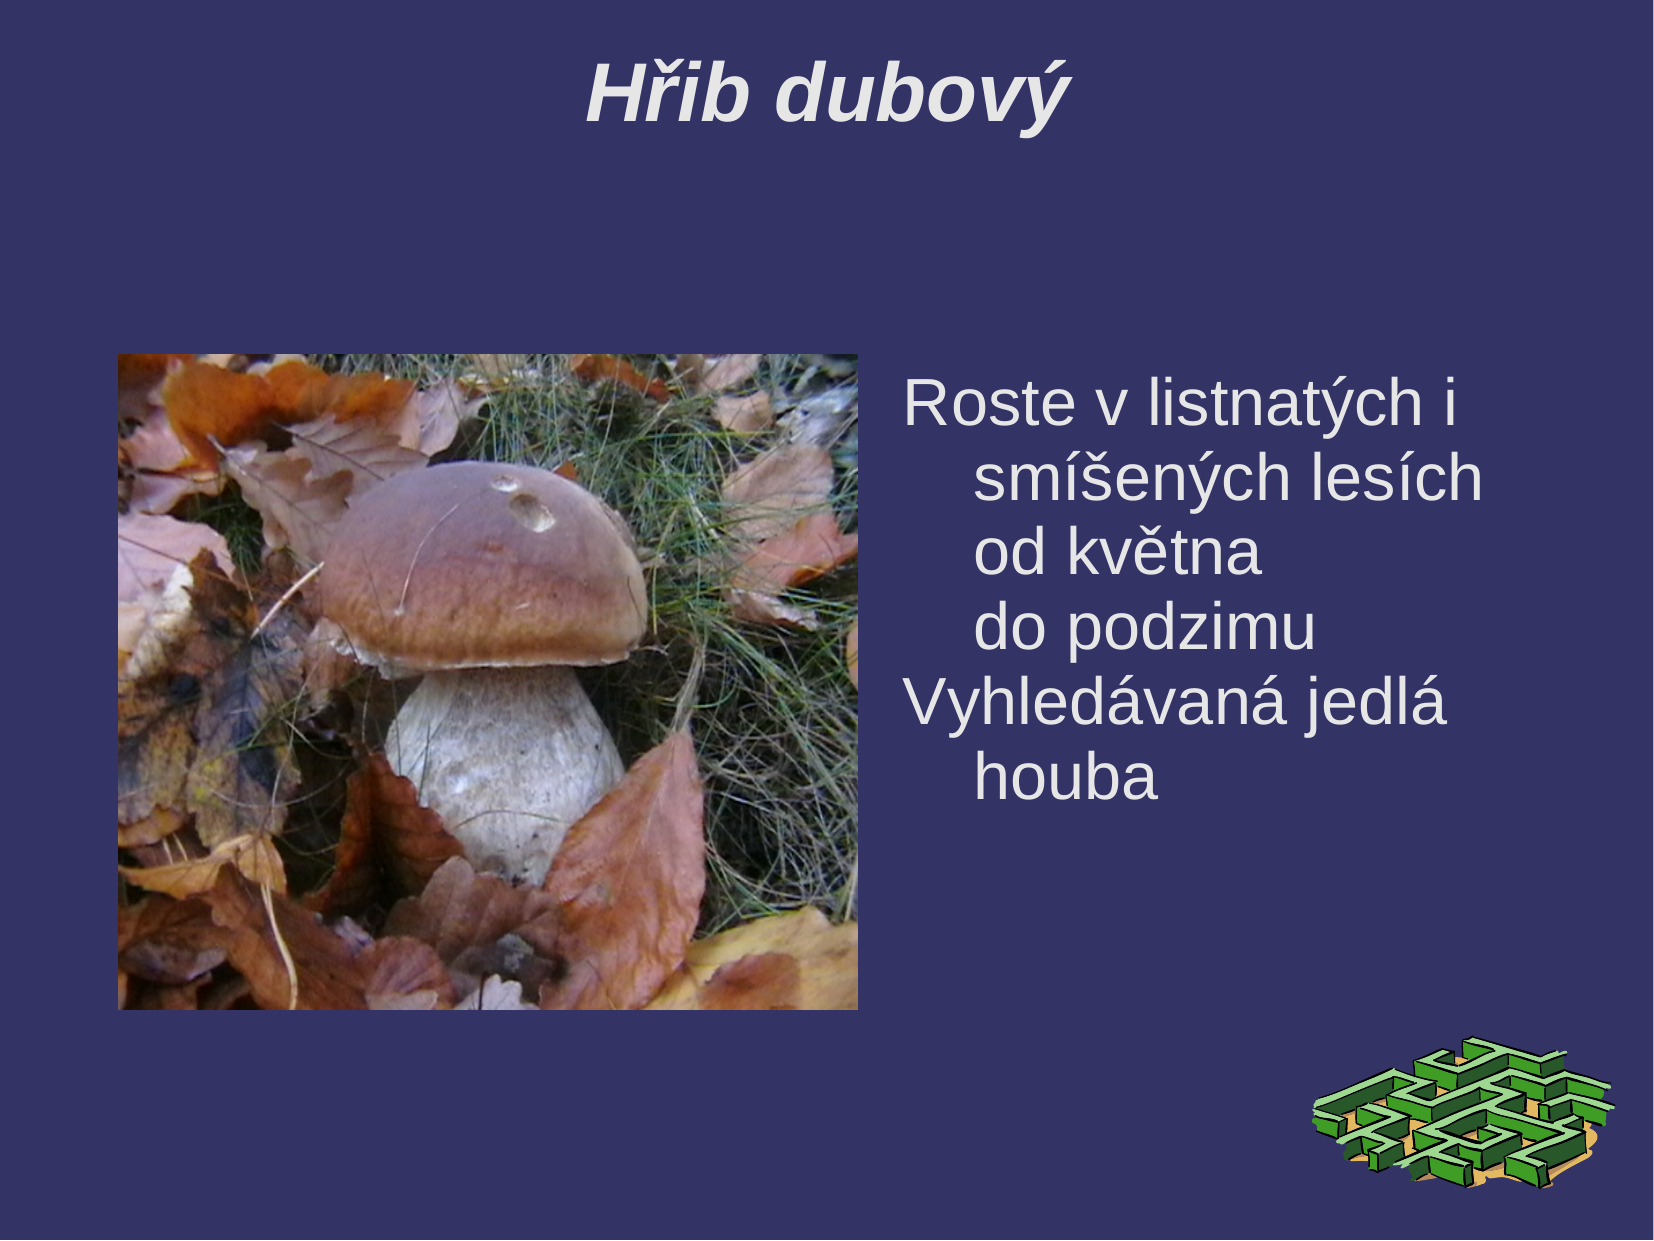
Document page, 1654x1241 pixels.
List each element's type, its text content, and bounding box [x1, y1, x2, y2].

list Roste v listnatých i smíšených lesích od května do podzimu Vyhledávaná jedlá houba [891, 364, 1570, 1147]
picture [118, 354, 858, 1010]
title Hřib dubový [121, 0, 1534, 187]
